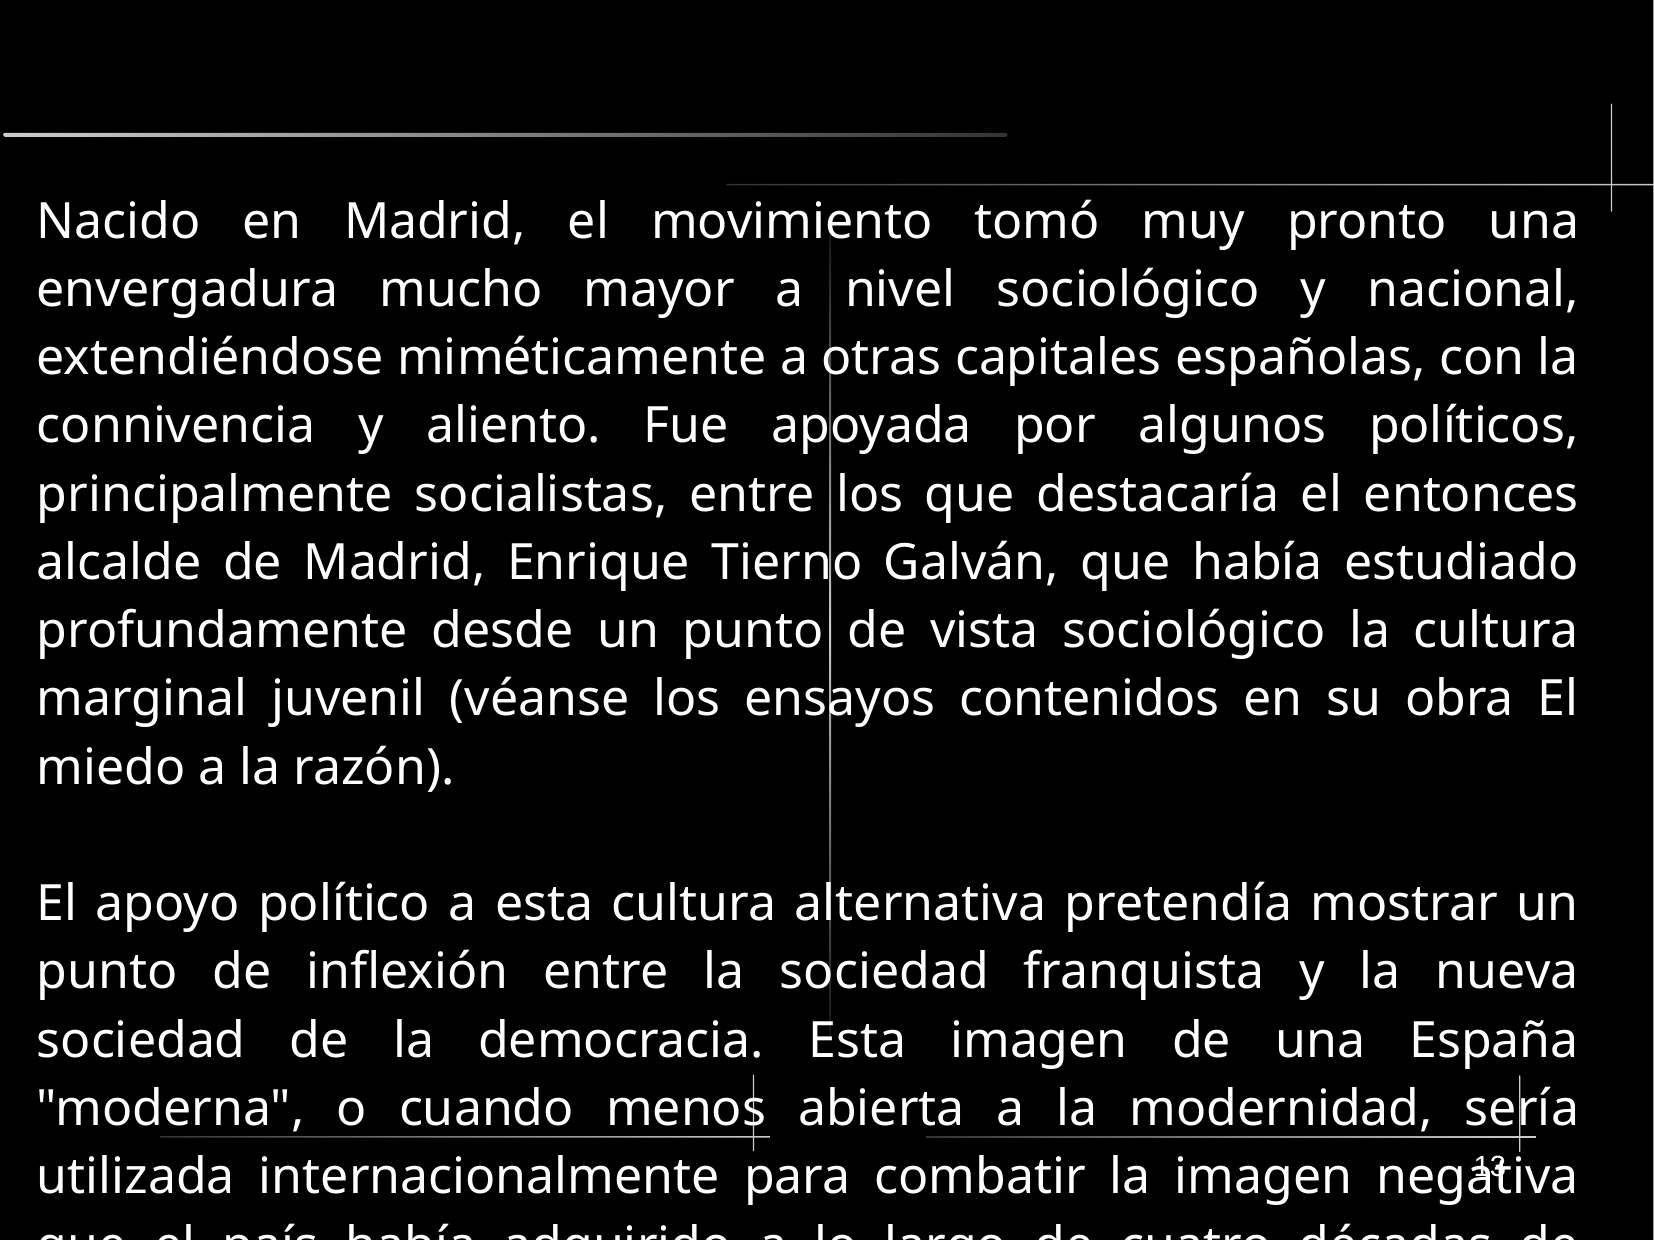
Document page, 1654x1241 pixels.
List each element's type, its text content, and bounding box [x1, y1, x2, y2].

text_box Nacido en Madrid, el movimiento tomó muy pronto una envergadura mucho mayor a nivel sociológico y nacional, extendiéndose miméticamente a otras capitales españolas, con la connivencia y aliento. Fue apoyada por algunos políticos, principalmente socialistas, entre los que destacaría el entonces alcalde de Madrid, Enrique Tierno Galván, que había estudiado profundamente desde un punto de vista sociológico la cultura marginal juvenil (véanse los ensayos contenidos en su obra El miedo a la razón). El apoyo político a esta cultura alternativa pretendía mostrar un punto de inflexión entre la sociedad franquista y la nueva sociedad de la democracia. Esta imagen de una España "moderna", o cuando menos abierta a la modernidad, sería utilizada internacionalmente para combatir la imagen negativa que el país había adquirido a lo largo de cuatro décadas de dictadura. [22, 177, 1595, 528]
